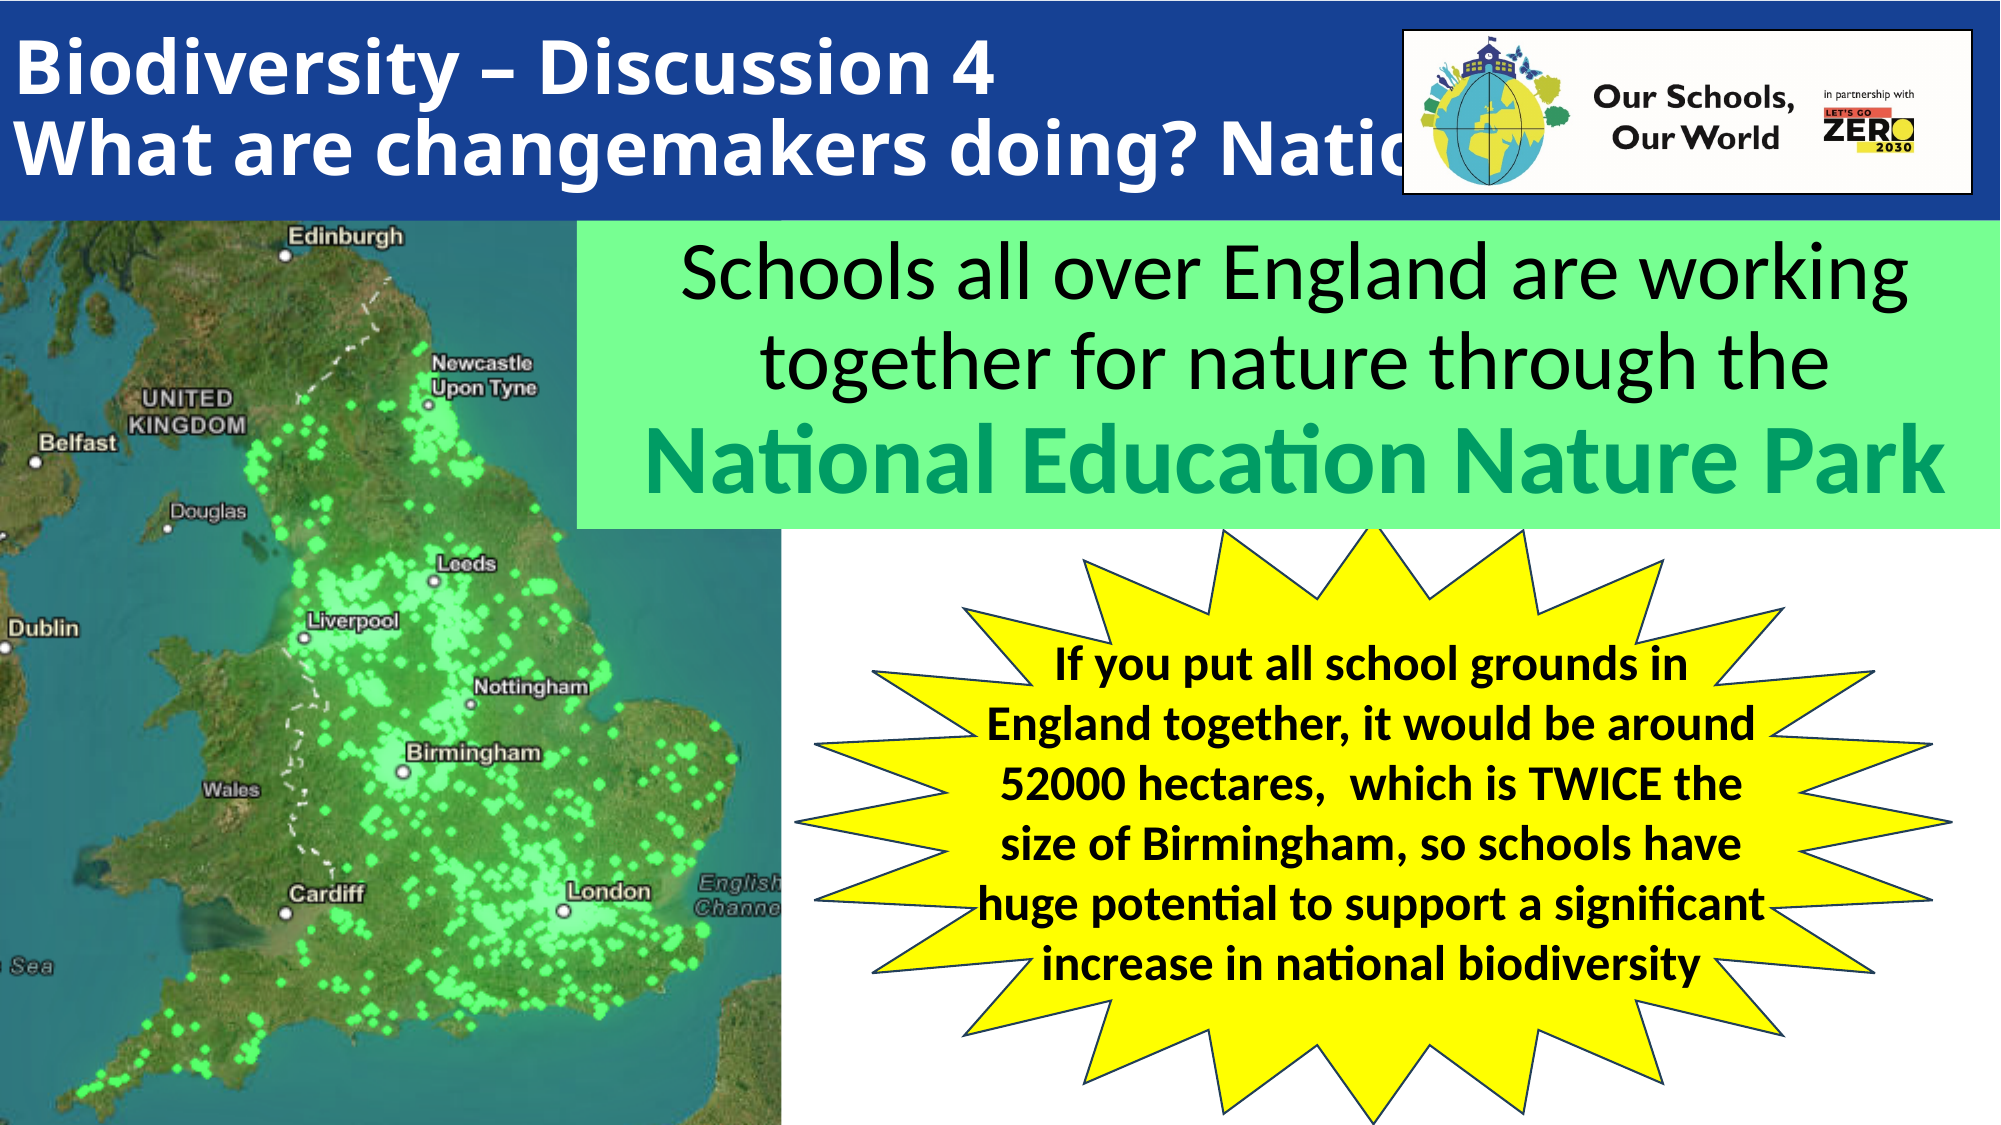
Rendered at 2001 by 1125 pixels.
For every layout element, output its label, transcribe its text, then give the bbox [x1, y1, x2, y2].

list Schools all over England are working together for nature through the National Education Nature Park [576, 220, 2000, 529]
text_box [964, 1002, 1106, 1036]
title Biodiversity – Discussion 4 What are changemakers doing? National [0, 0, 2000, 221]
text_box [1641, 1002, 1783, 1036]
text_box [1722, 608, 1783, 623]
text_box [794, 736, 961, 908]
text_box If you put all school grounds in England together, it would be around 52000 hectares, which is TWICE the size of Birmingham, so schools have huge potential to support a significant increase in national biodiversity [961, 623, 1782, 1002]
text_box [1782, 914, 1875, 974]
text_box [1782, 671, 1875, 730]
picture [1403, 30, 1971, 193]
picture [0, 221, 782, 1125]
text_box [872, 671, 961, 728]
text_box [872, 917, 961, 974]
text_box [1083, 1002, 1663, 1125]
text_box [1083, 529, 1663, 623]
text_box [1782, 736, 1953, 908]
text_box [964, 608, 1025, 623]
